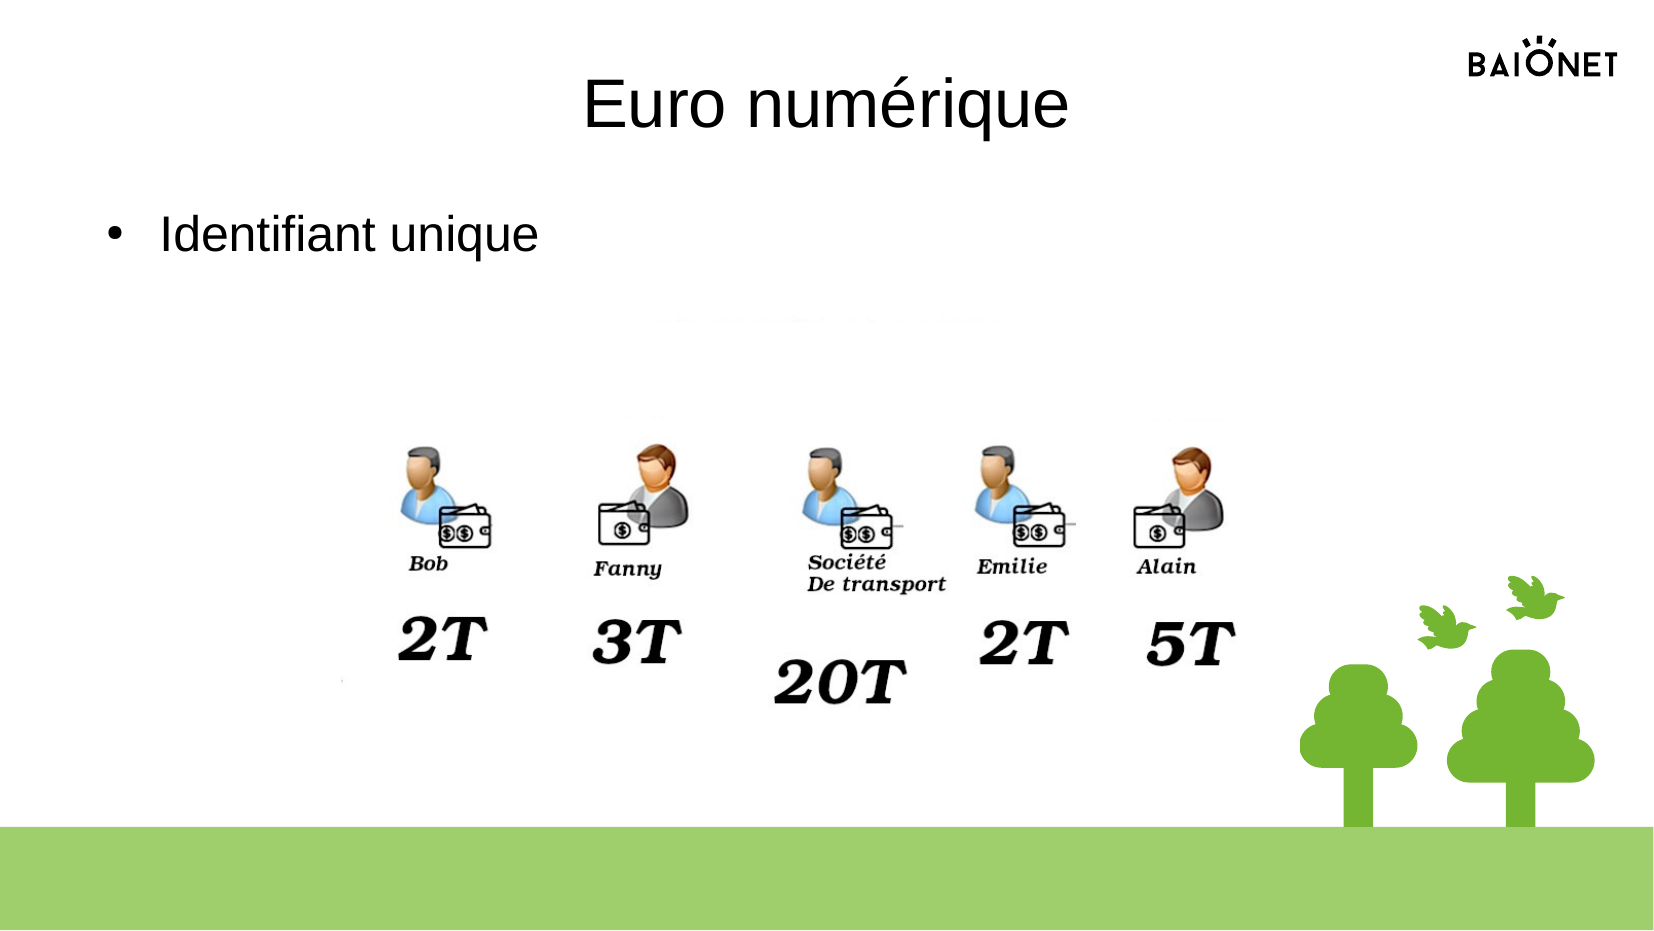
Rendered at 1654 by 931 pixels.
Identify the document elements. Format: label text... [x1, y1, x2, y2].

title Euro numérique [88, 29, 1565, 178]
picture [324, 265, 1300, 761]
picture [1461, 29, 1625, 82]
list Identifiant unique [88, 206, 1565, 739]
